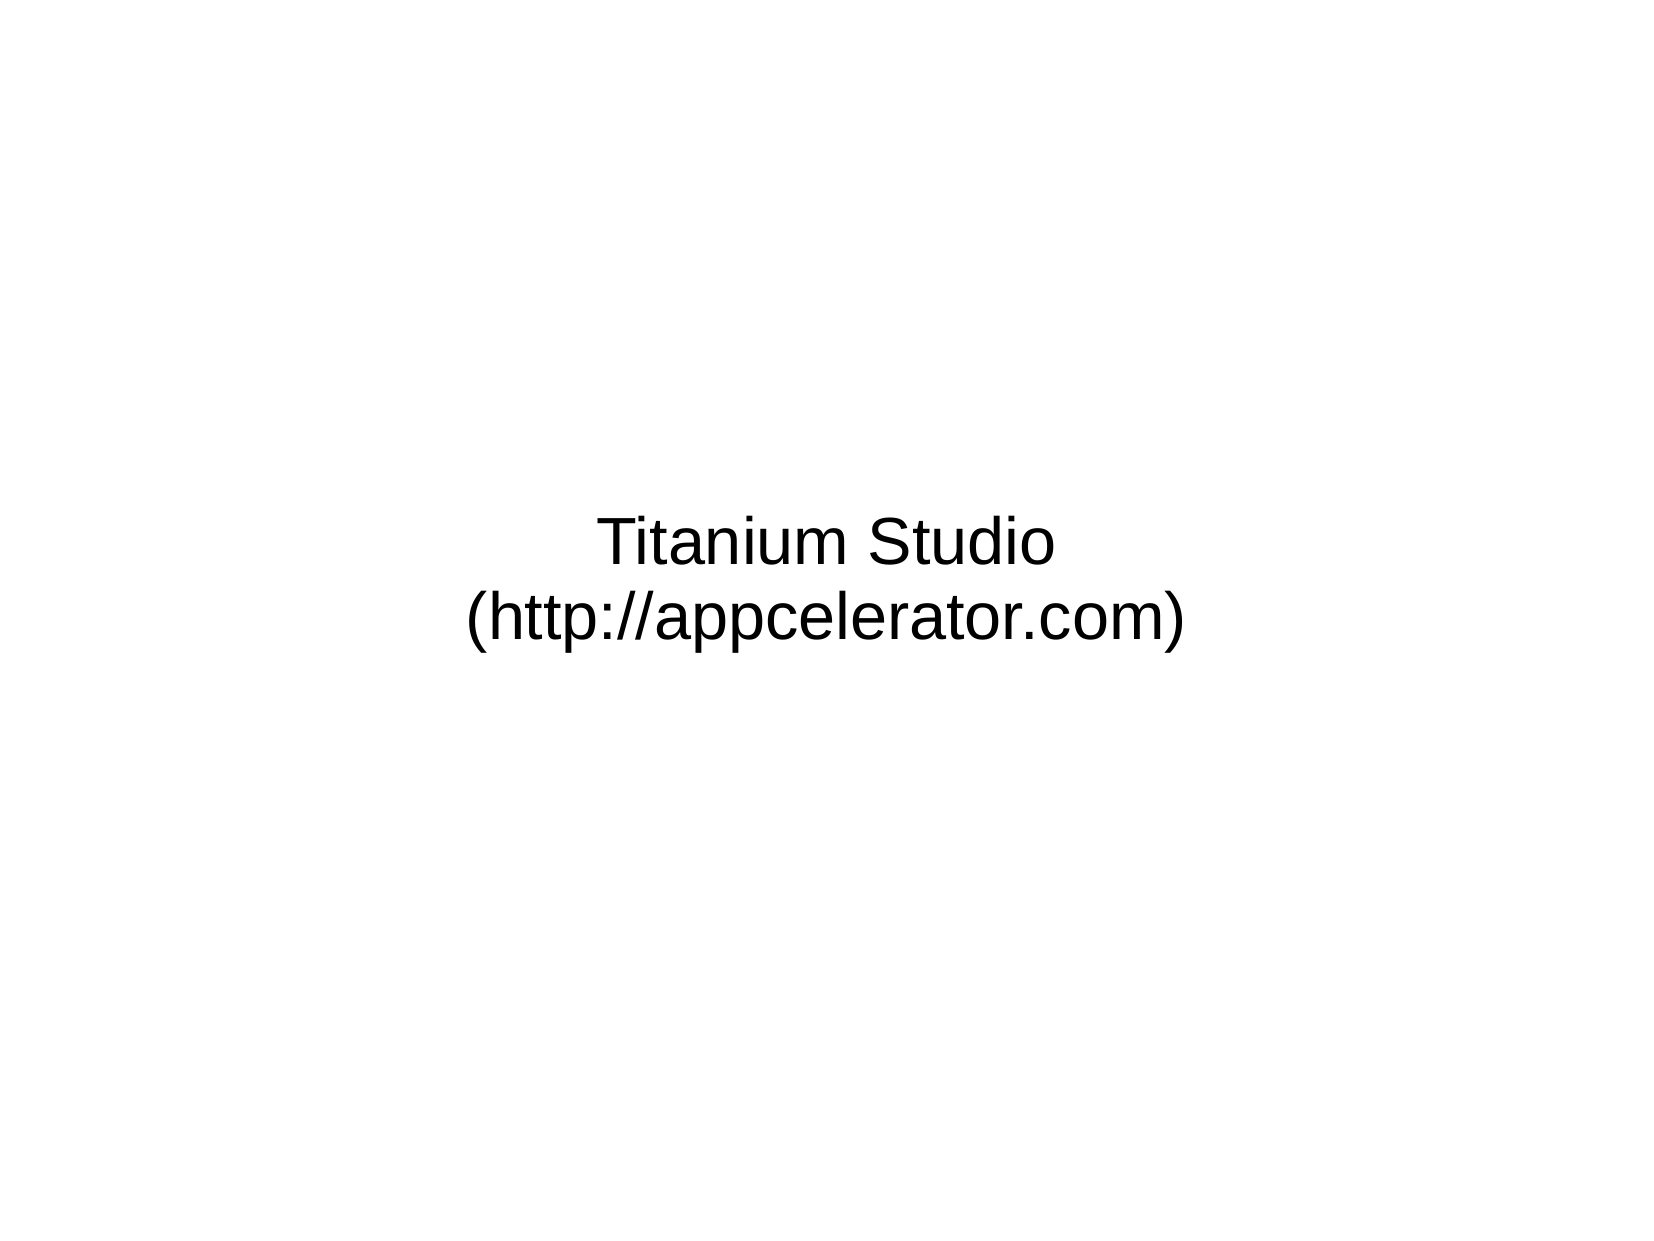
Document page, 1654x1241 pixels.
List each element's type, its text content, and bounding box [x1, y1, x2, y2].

subtitle Titanium Studio (http://appcelerator.com) [82, 49, 1571, 1109]
